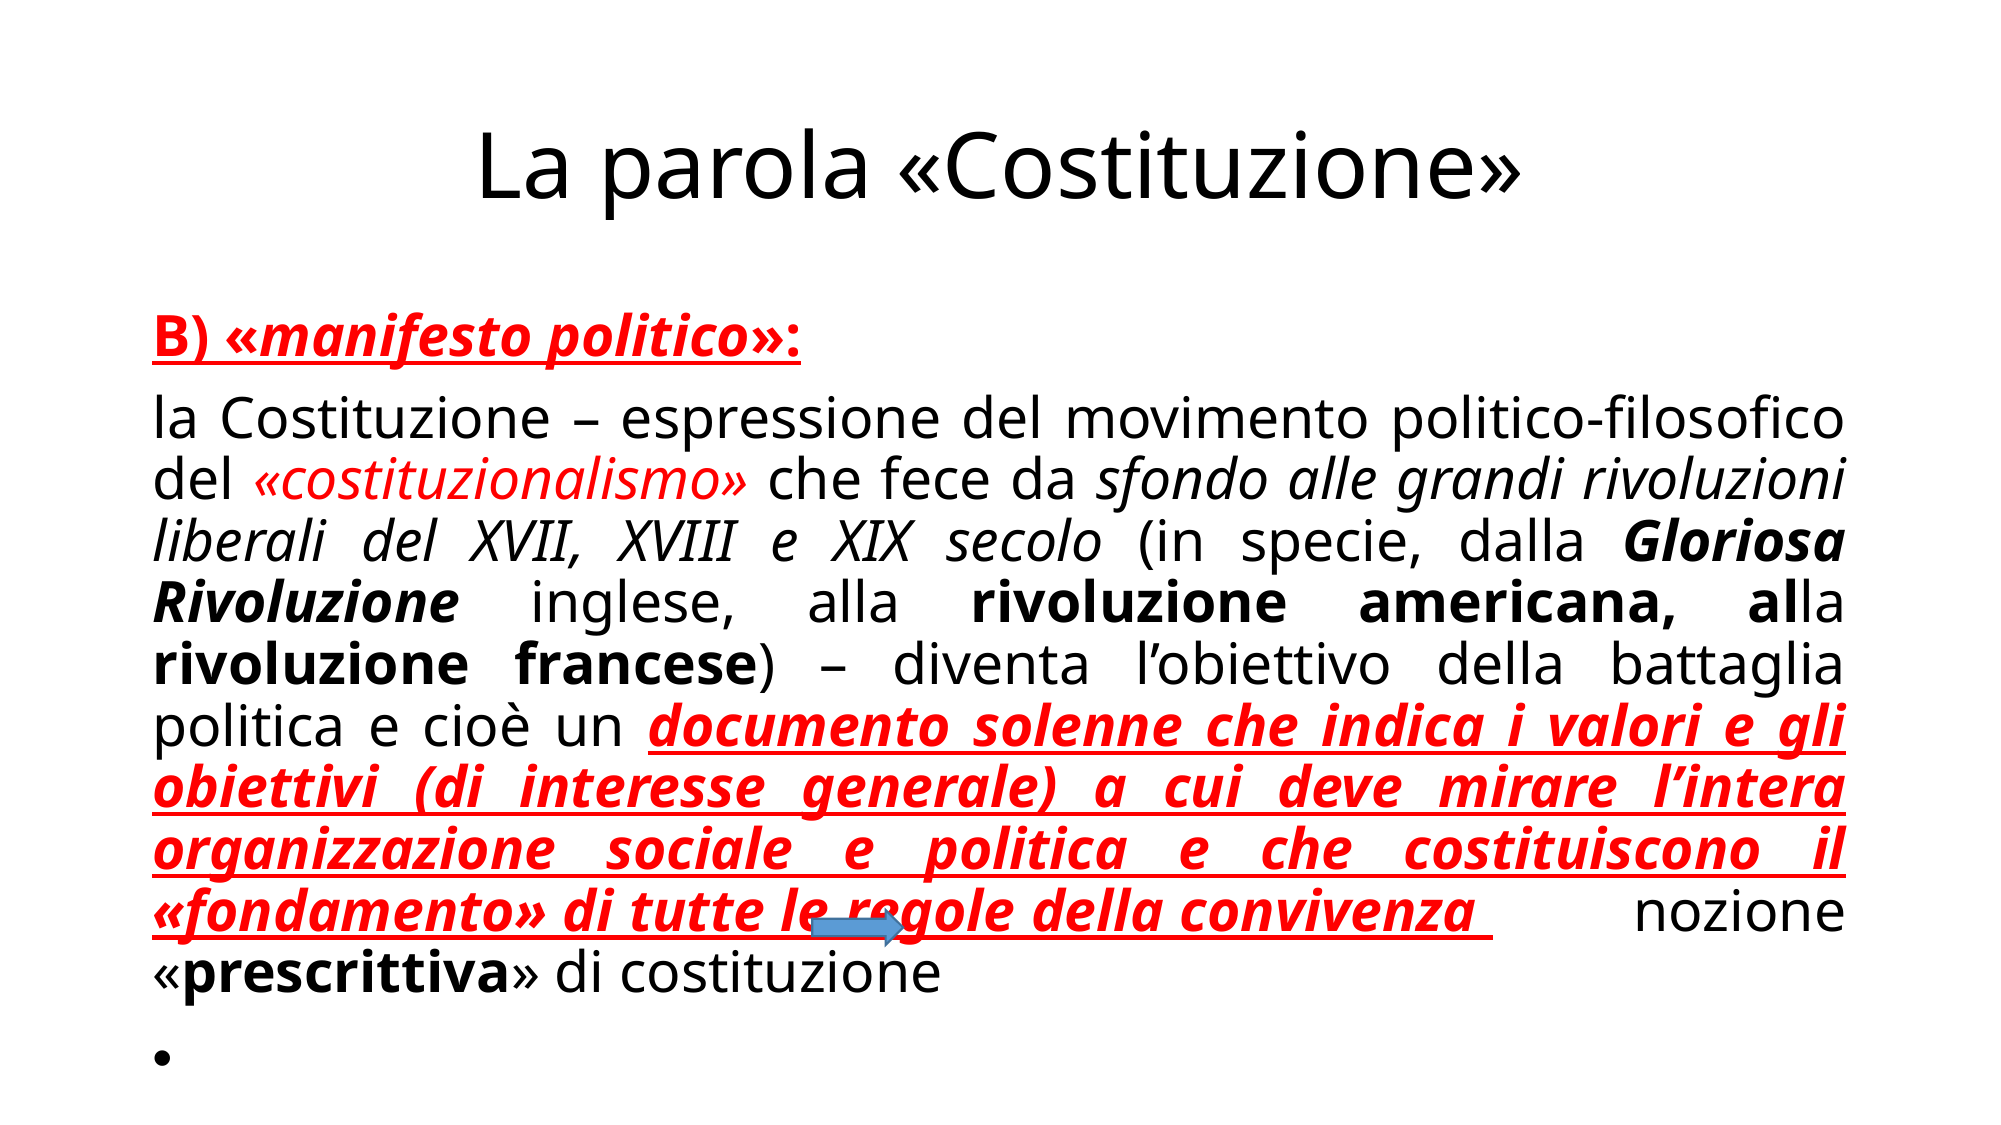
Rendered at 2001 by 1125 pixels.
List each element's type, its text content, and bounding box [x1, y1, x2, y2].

text_box [812, 910, 904, 945]
title La parola «Costituzione» [137, 59, 1863, 278]
list B) «manifesto politico»: la Costituzione – espressione del movimento politico-filosofico del «costituzionalismo» che fece da sfondo alle grandi rivoluzioni liberali del XVII, XVIII e XIX secolo (in specie, dalla Gloriosa Rivoluzione inglese, alla rivoluzione americana, alla rivoluzione francese) – diventa l’obiettivo della battaglia politica e cioè un documento solenne che indica i valori e gli obiettivi (di interesse generale) a cui deve mirare l’intera organizzazione sociale e politica e che costituiscono il «fondamento» di tutte le regole della convivenza nozione «prescrittiva» di costituzione [137, 299, 1863, 1014]
